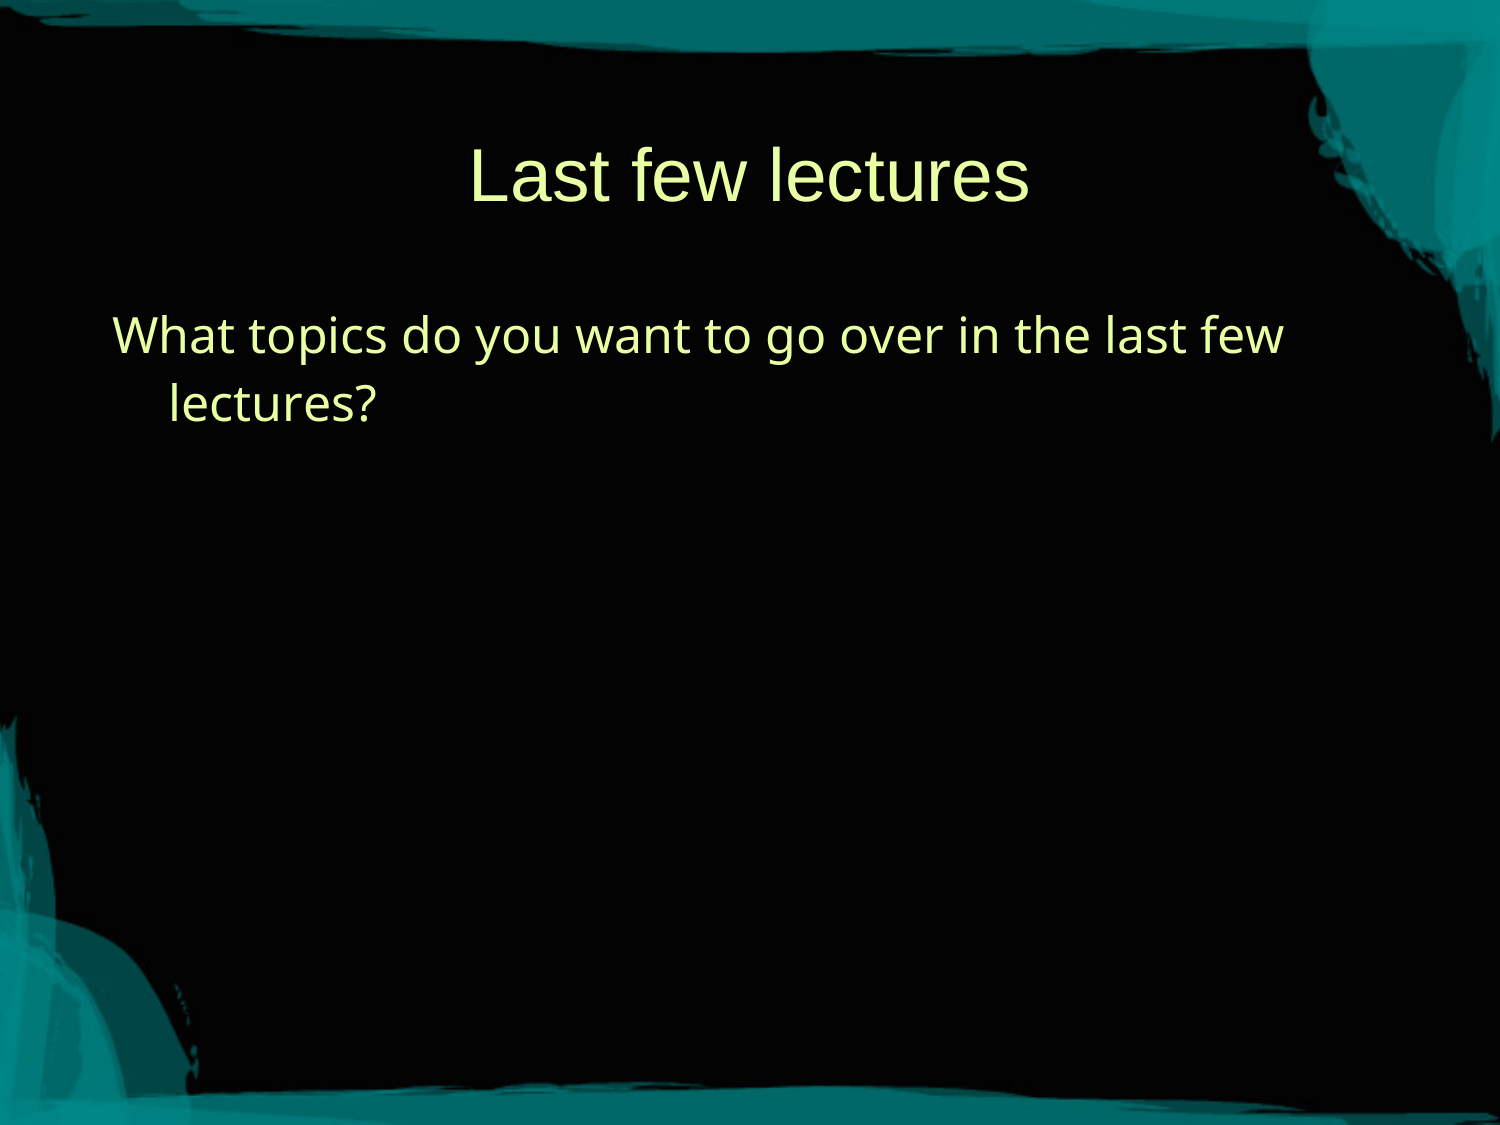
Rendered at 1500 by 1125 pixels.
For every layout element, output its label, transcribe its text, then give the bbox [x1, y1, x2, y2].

list What topics do you want to go over in the last few lectures? [112, 299, 1388, 986]
title Last few lectures [112, 94, 1388, 256]
picture [0, 0, 1500, 1125]
